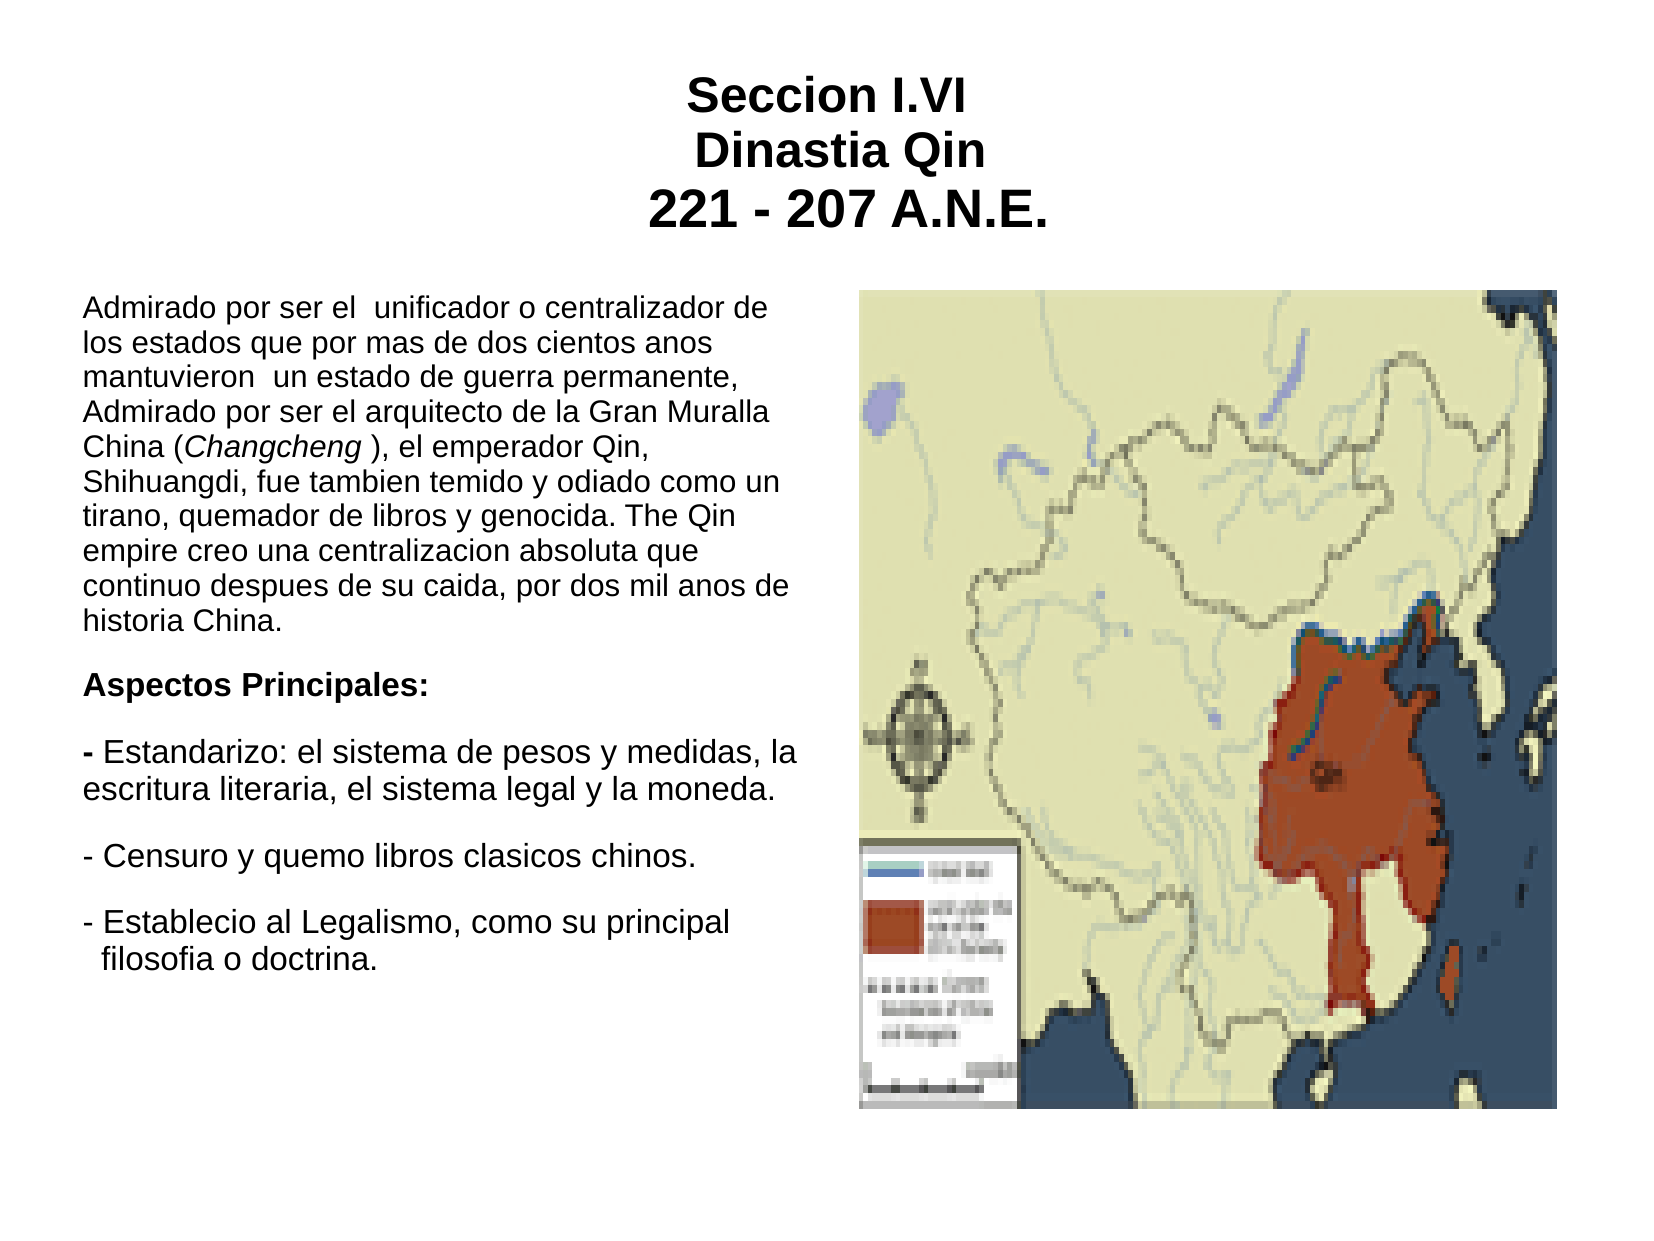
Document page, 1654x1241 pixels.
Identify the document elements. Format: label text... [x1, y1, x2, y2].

picture [859, 290, 1557, 1109]
list Admirado por ser el unificador o centralizador de los estados que por mas de dos cientos anos mantuvieron un estado de guerra permanente, Admirado por ser el arquitecto de la Gran Muralla China (Changcheng ), el emperador Qin, Shihuangdi, fue tambien temido y odiado como un tirano, quemador de libros y genocida. The Qin empire creo una centralizacion absoluta que continuo despues de su caida, por dos mil anos de historia China. Aspectos Principales: - Estandarizo: el sistema de pesos y medidas, la escritura literaria, el sistema legal y la moneda. - Censuro y quemo libros clasicos chinos. - Establecio al Legalismo, como su principal filosofia o doctrina. [82, 290, 809, 1241]
title Seccion I.VI Dinastia Qin 221 - 207 A.N.E. [82, 56, 1571, 250]
